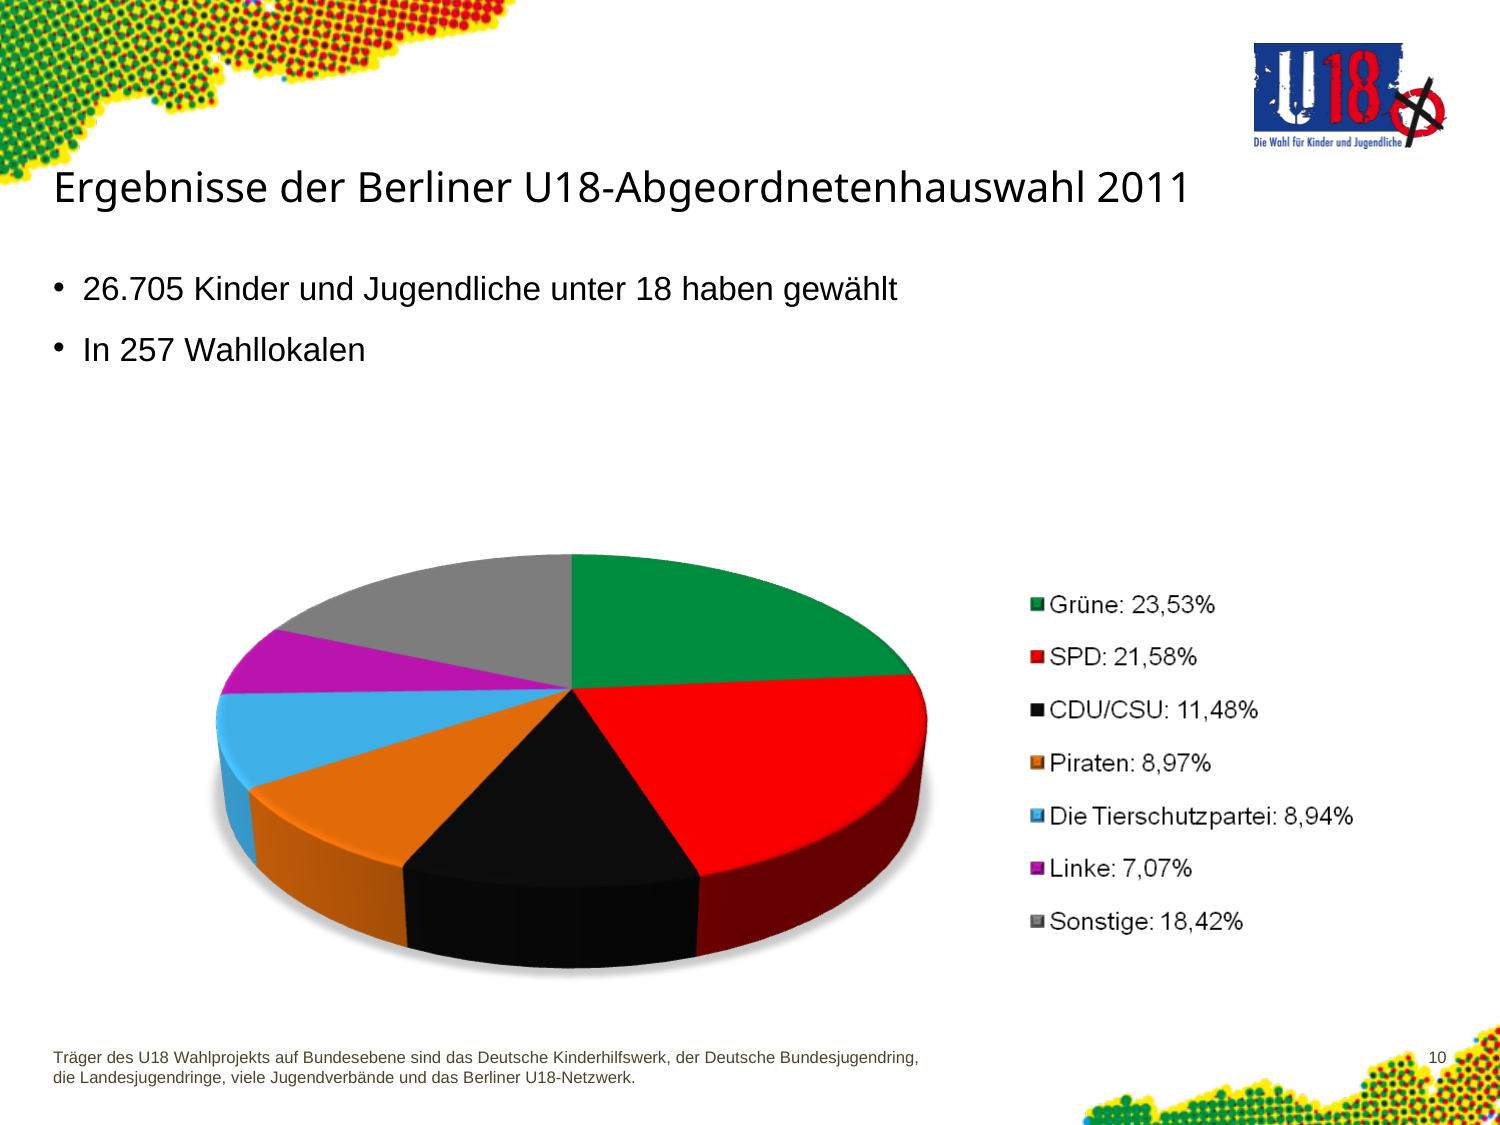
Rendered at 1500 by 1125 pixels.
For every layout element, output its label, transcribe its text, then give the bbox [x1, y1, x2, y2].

text_box Träger des U18 Wahlprojekts auf Bundesebene sind das Deutsche Kinderhilfswerk, der Deutsche Bundesjugendring, die Landesjugendringe, viele Jugendverbände und das Berliner U18-Netzwerk. [53, 1046, 1105, 1106]
picture [990, 1006, 1500, 1125]
text_box <Nummer> [1399, 1046, 1447, 1106]
list 26.705 Kinder und Jugendliche unter 18 haben gewählt In 257 Wahllokalen [53, 267, 1447, 518]
text_box [44, 518, 1456, 1020]
picture [1254, 43, 1447, 149]
picture [0, 0, 538, 204]
title Ergebnisse der Berliner U18-Abgeordnetenhauswahl 2011 [53, 160, 1447, 244]
